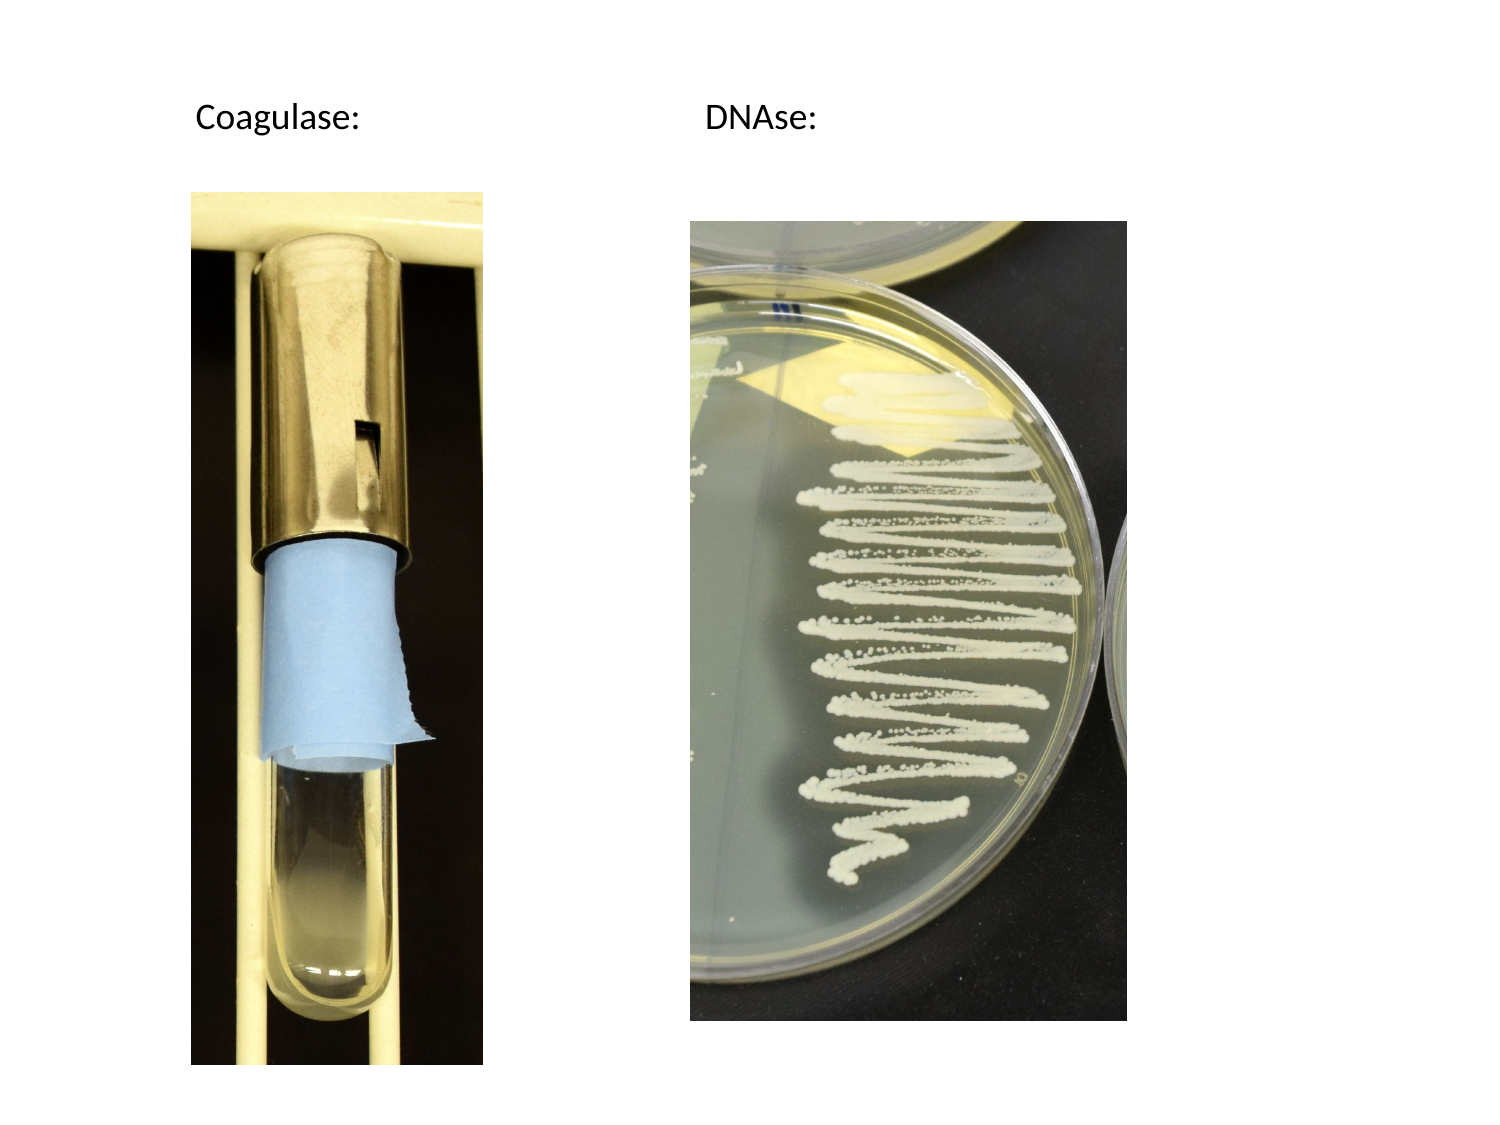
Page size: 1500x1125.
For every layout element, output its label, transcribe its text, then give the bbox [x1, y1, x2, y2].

picture [690, 221, 1127, 1021]
text_box DNAse: [690, 84, 835, 146]
picture [191, 192, 483, 1065]
text_box Coagulase: [180, 84, 378, 146]
